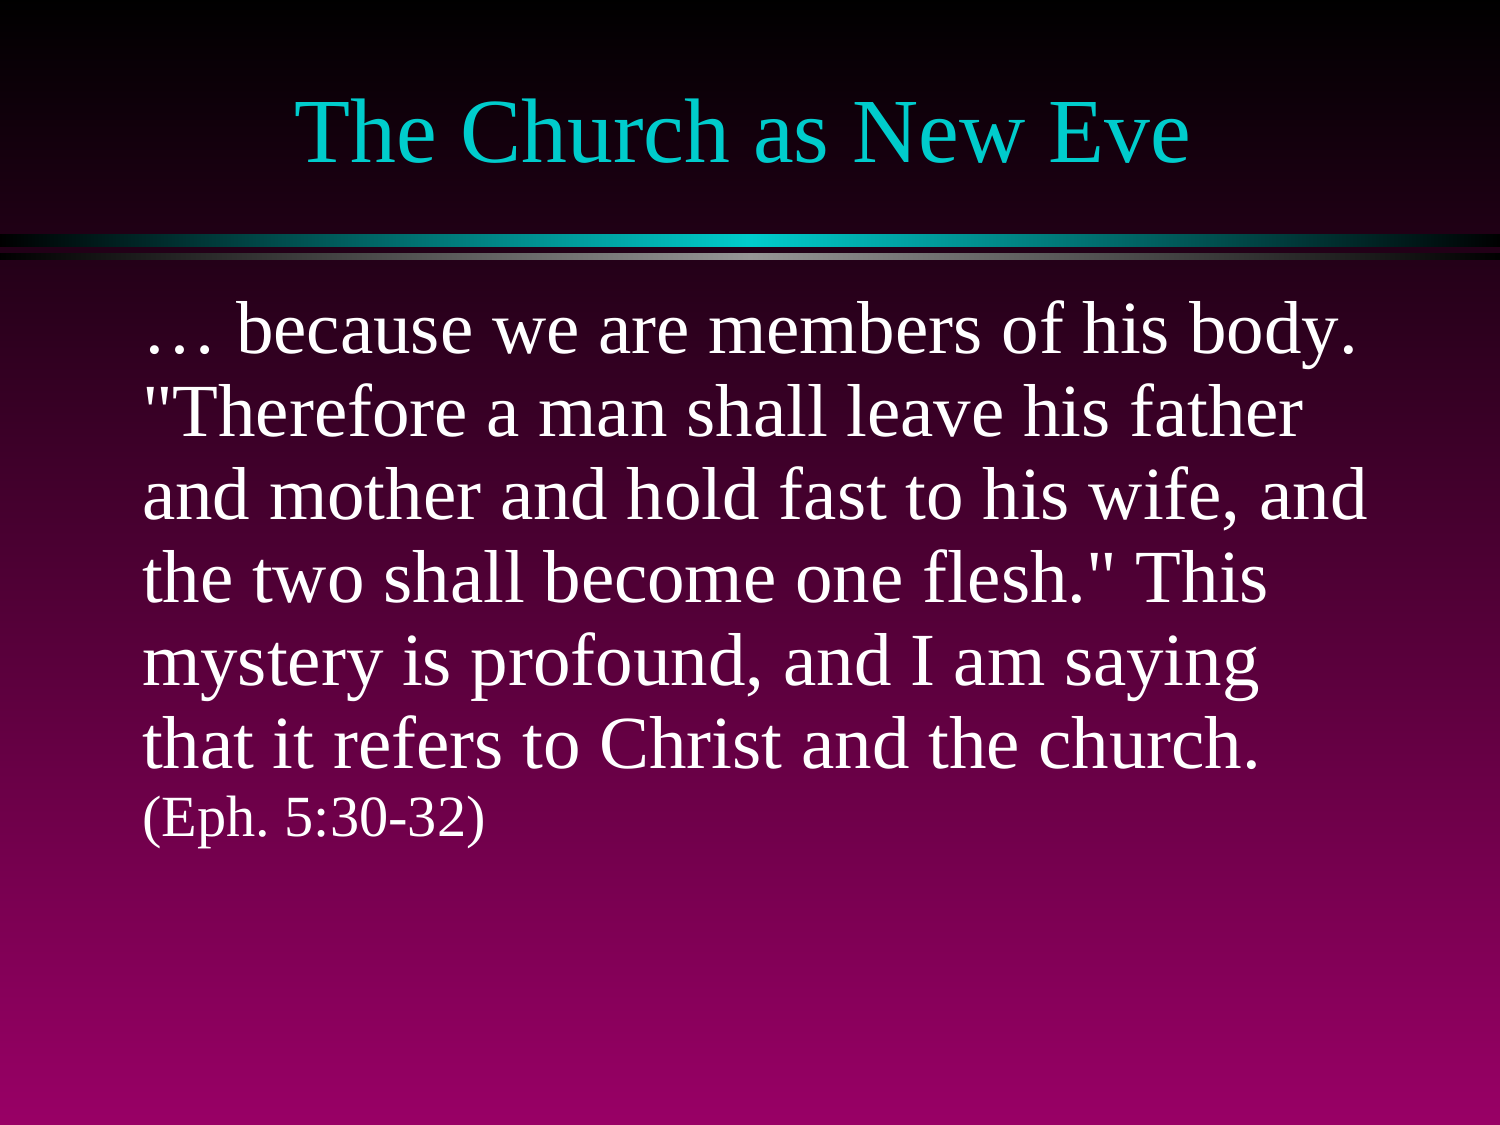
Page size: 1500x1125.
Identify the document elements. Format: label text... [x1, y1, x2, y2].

title The Church as New Eve [99, 44, 1388, 218]
text_box … because we are members of his body. "Therefore a man shall leave his father and mother and hold fast to his wife, and the two shall become one flesh." This mystery is profound, and I am saying that it refers to Christ and the church. (Eph. 5:30-32) [127, 279, 1391, 857]
